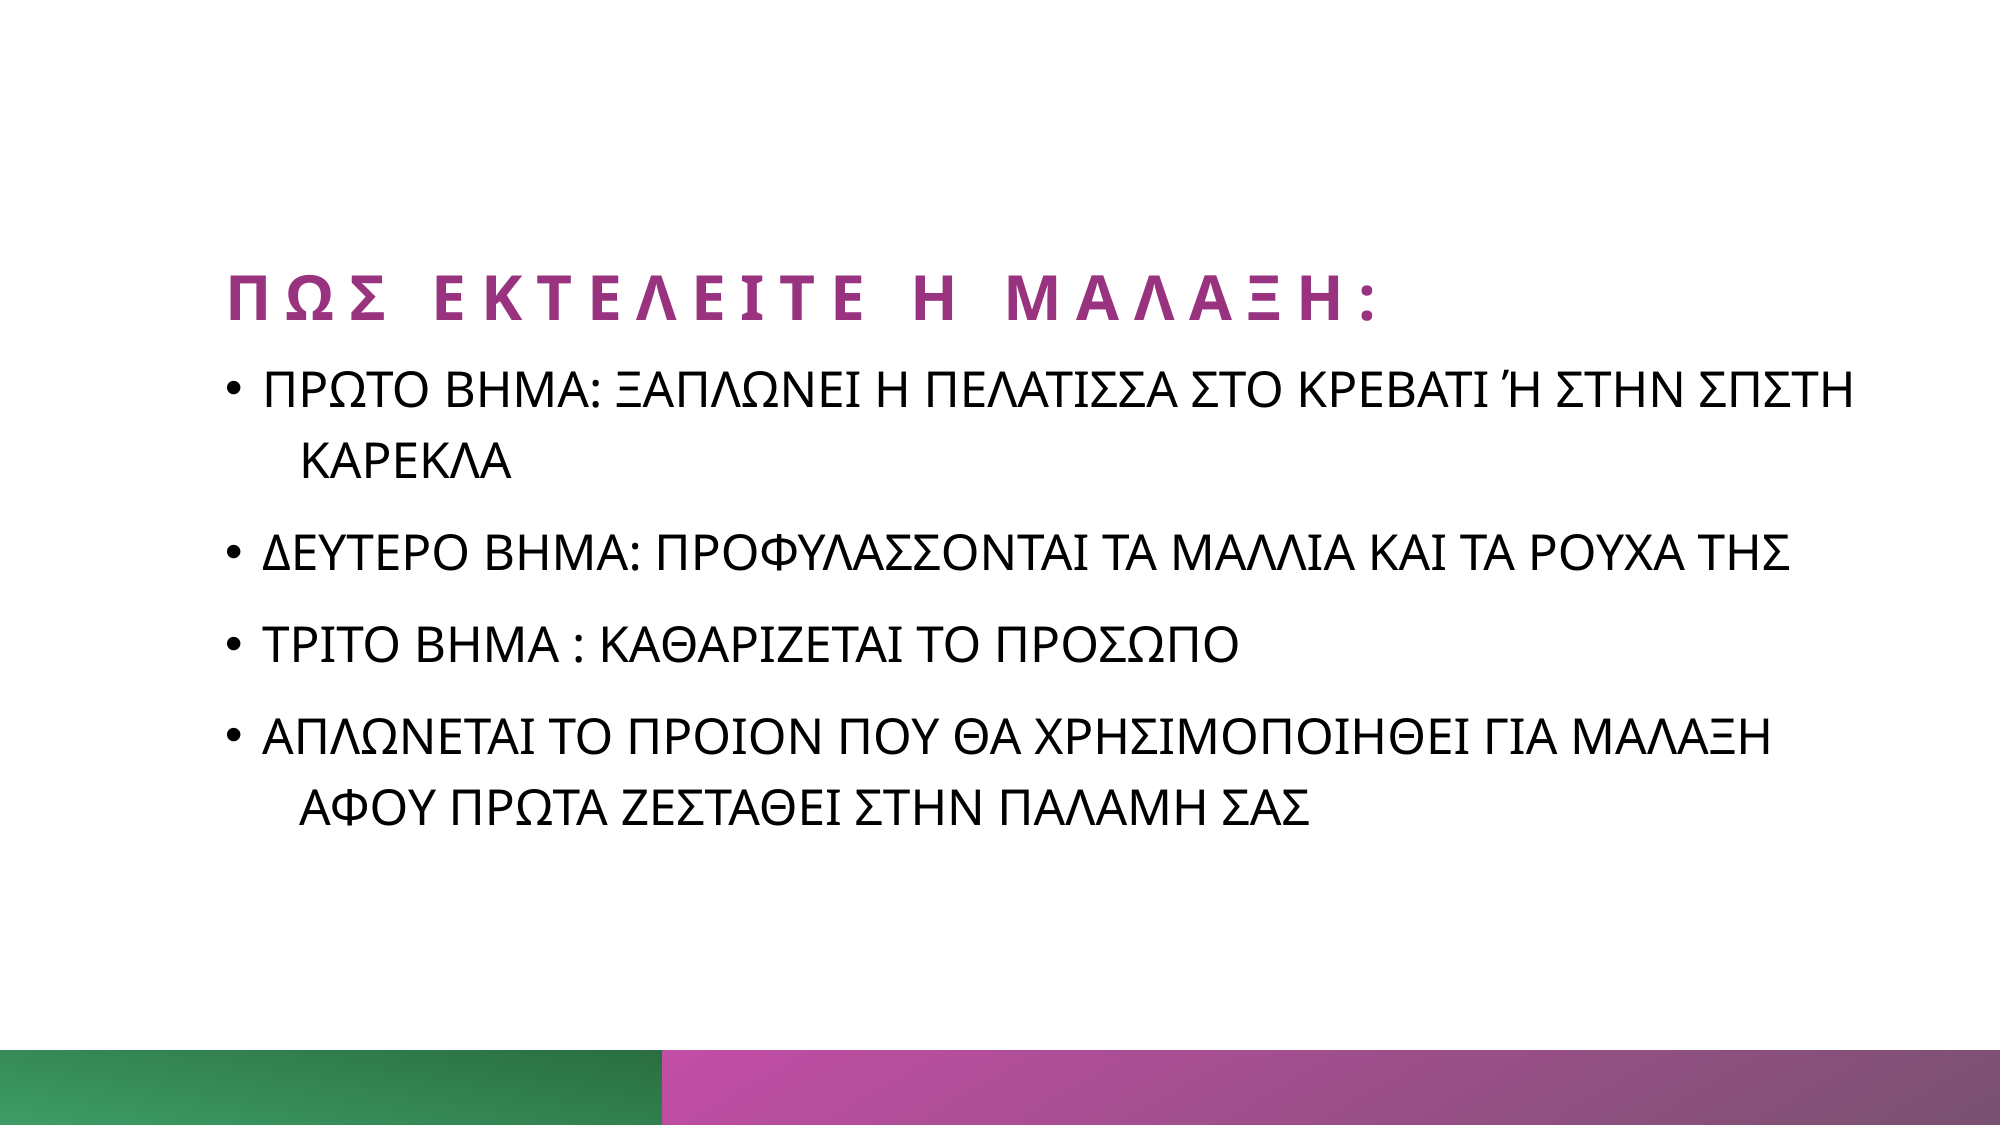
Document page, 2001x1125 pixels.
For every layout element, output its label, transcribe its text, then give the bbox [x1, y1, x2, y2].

title ΠΩΣ ΕΚΤΕΛΕΙΤΕ Η ΜΑΛΑΞΗ: [225, 208, 1489, 333]
list ΠΡΩΤΟ ΒΗΜΑ: ΞΑΠΛΩΝΕΙ Η ΠΕΛΑΤΙΣΣΑ ΣΤΟ ΚΡΕΒΑΤΙ Ή ΣΤΗΝ ΣΠΣΤΗ ΚΑΡΕΚΛΑ ΔΕΥΤΕΡΟ ΒΗΜΑ: ΠΡΟΦΥΛΑΣΣΟΝΤΑΙ ΤΑ ΜΑΛΛΙΑ ΚΑΙ ΤΑ ΡΟΥΧΑ ΤΗΣ ΤΡΙΤΟ ΒΗΜΑ : ΚΑΘΑΡΙΖΕΤΑΙ ΤΟ ΠΡΟΣΩΠΟ ΑΠΛΩΝΕΤΑΙ ΤΟ ΠΡΟΙΟΝ ΠΟΥ ΘΑ ΧΡΗΣΙΜΟΠΟΙΗΘΕΙ ΓΙΑ ΜΑΛΑΞΗ ΑΦΟΥ ΠΡΩΤΑ ΖΕΣΤΑΘΕΙ ΣΤΗΝ ΠΑΛΑΜΗ ΣΑΣ [225, 346, 1906, 838]
